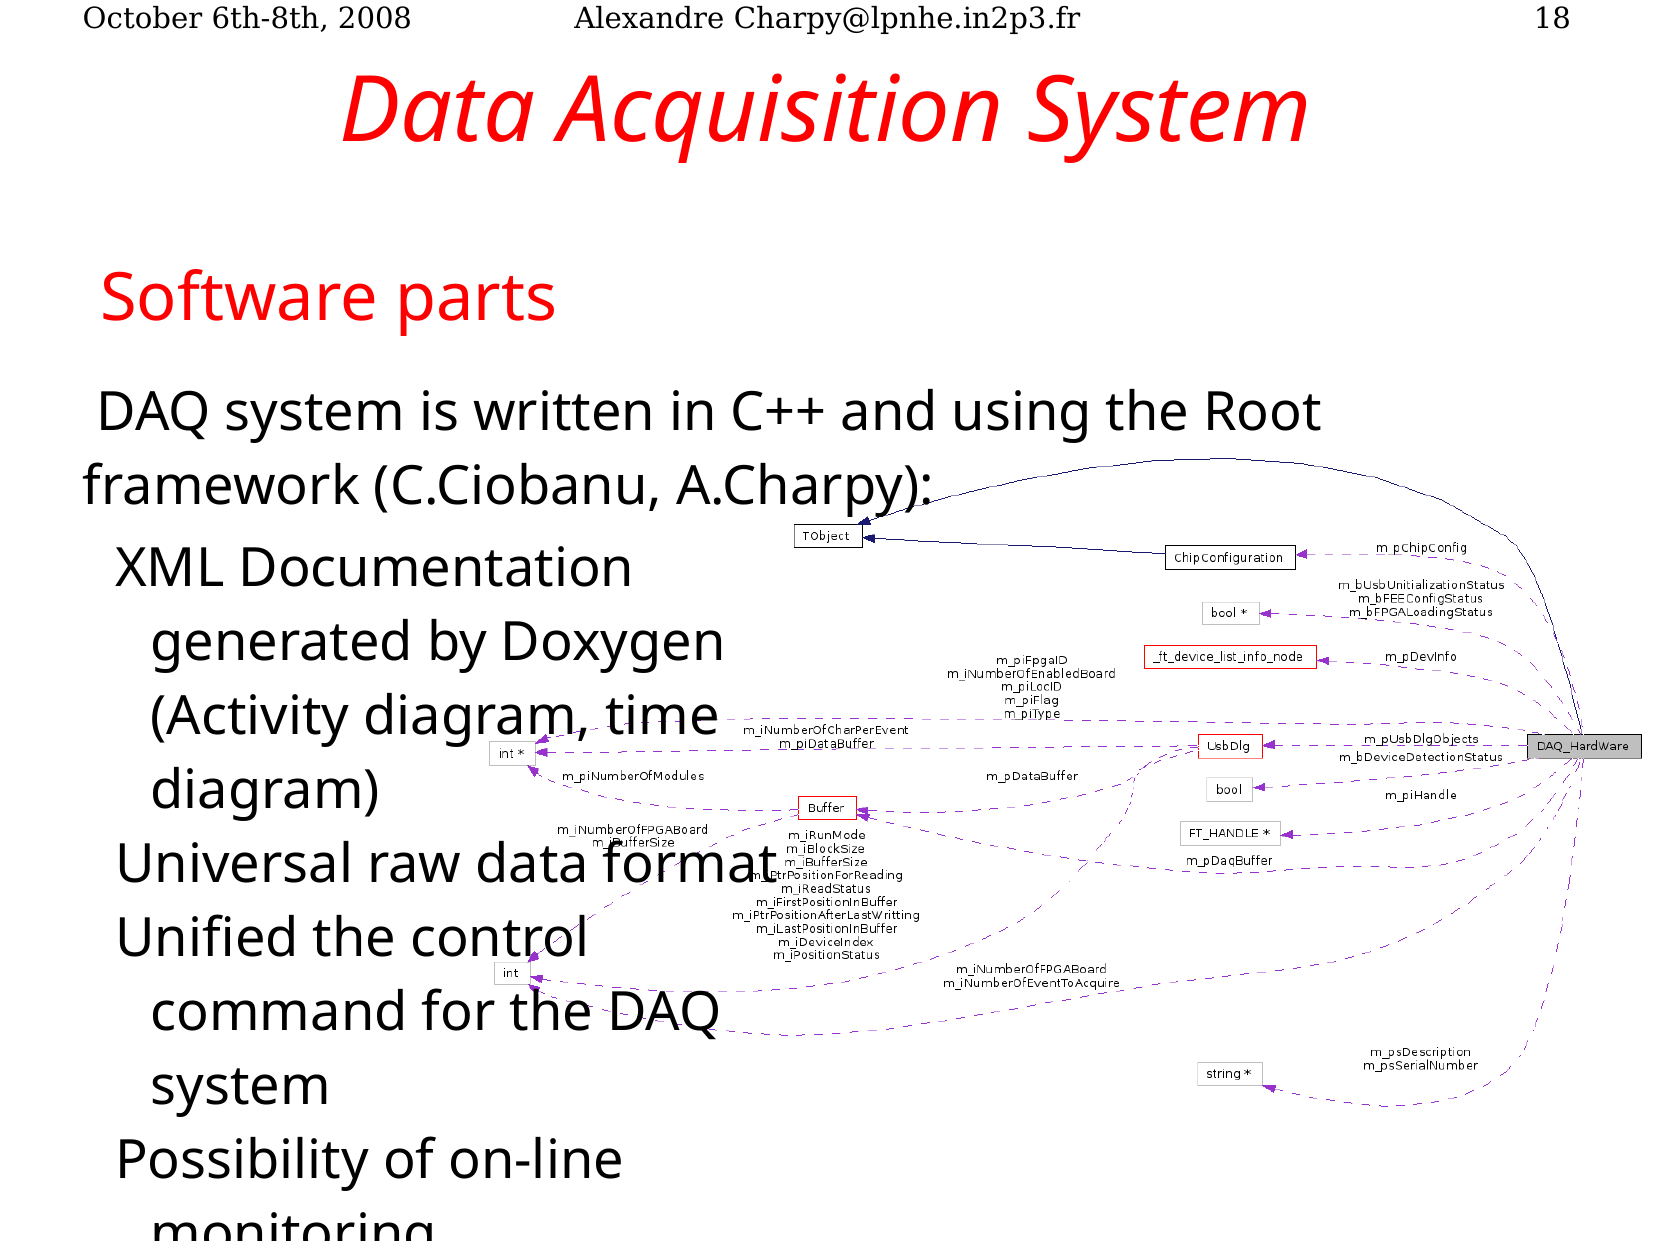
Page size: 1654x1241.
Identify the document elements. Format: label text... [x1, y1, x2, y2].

title Data Acquisition System [82, 9, 1571, 202]
picture [484, 389, 1645, 1128]
text_box XML Documentation generated by Doxygen (Activity diagram, time diagram) Universal raw data format Unified the control command for the DAQ system Possibility of on-line monitoring Send the data to EUDET DAQ system if needed [29, 520, 827, 1126]
list DAQ system is written in C++ and using the Root framework (C.Ciobanu, A.Charpy): [82, 372, 1571, 504]
list Software parts [82, 248, 1571, 343]
